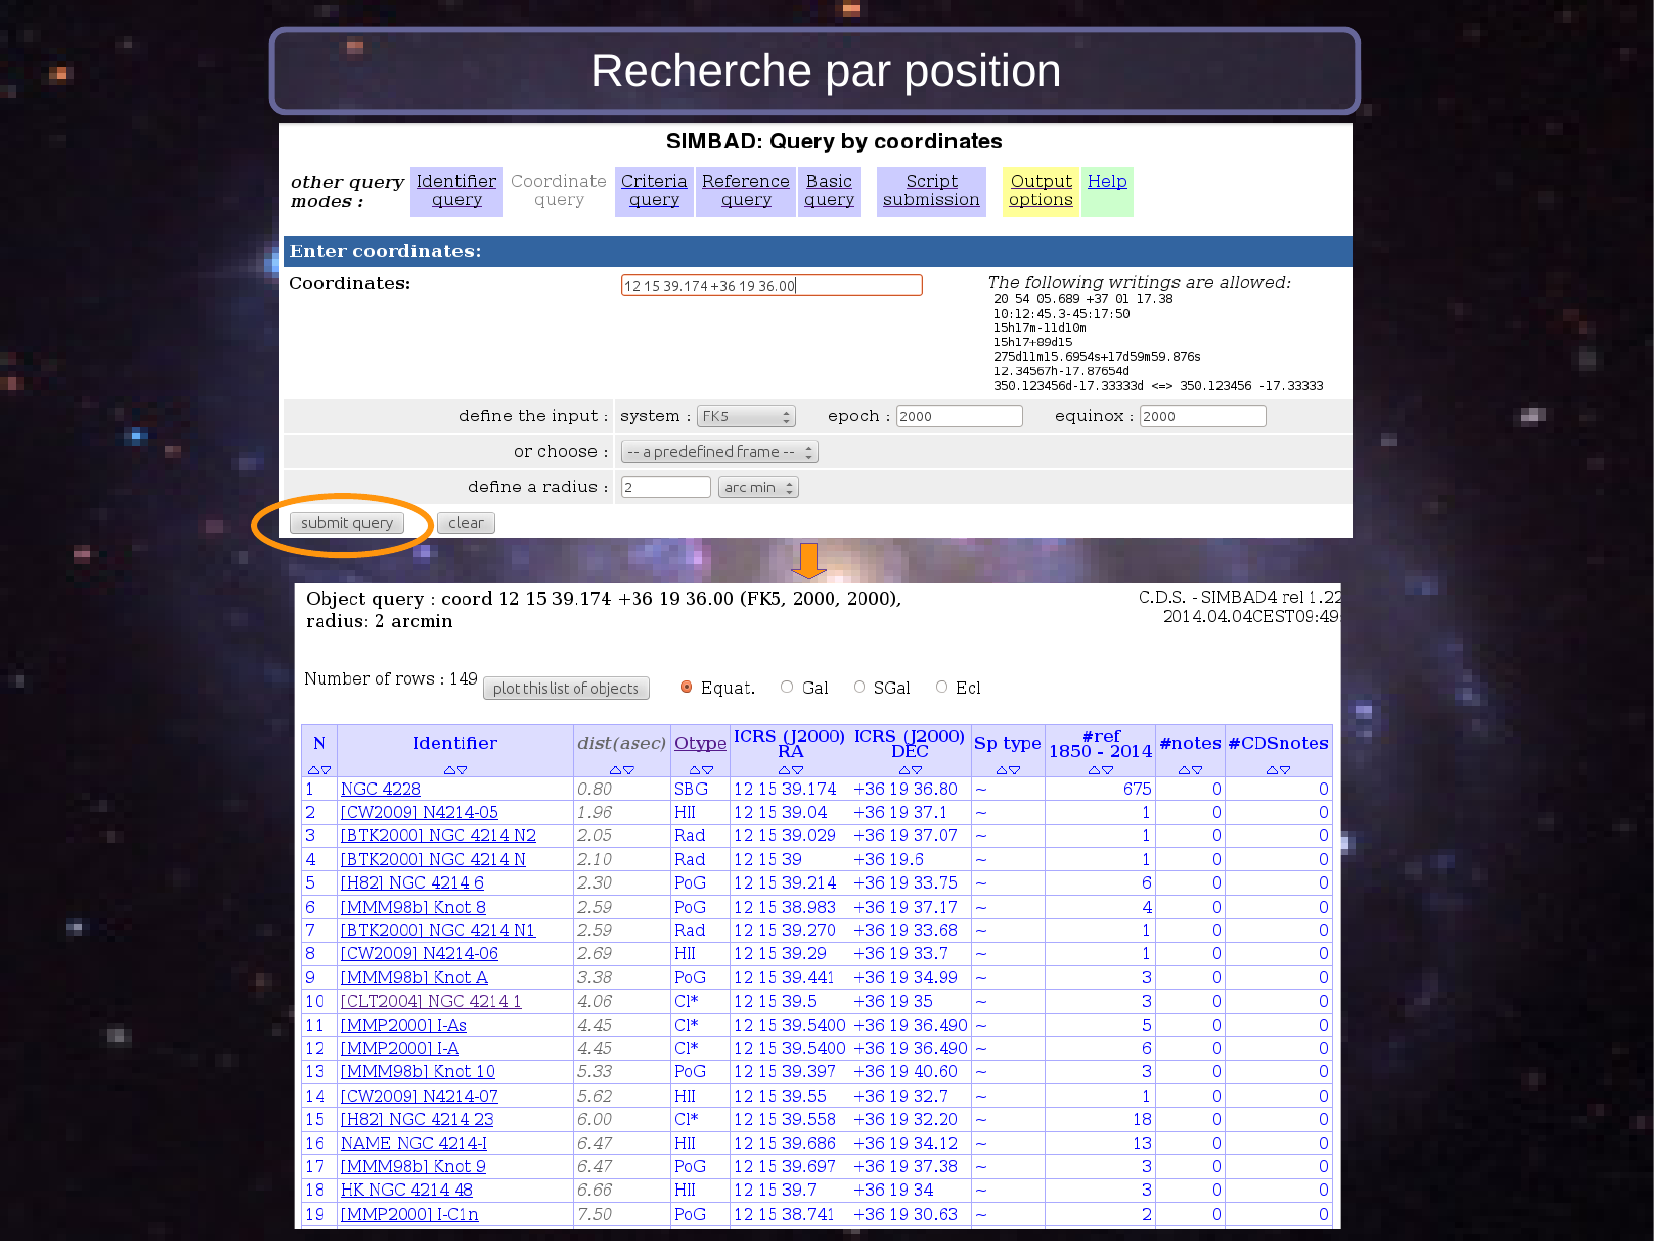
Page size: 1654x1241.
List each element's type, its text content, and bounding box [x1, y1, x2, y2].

title Recherche par position [82, 0, 1571, 174]
text_box [791, 543, 827, 579]
picture [0, 0, 1654, 1241]
